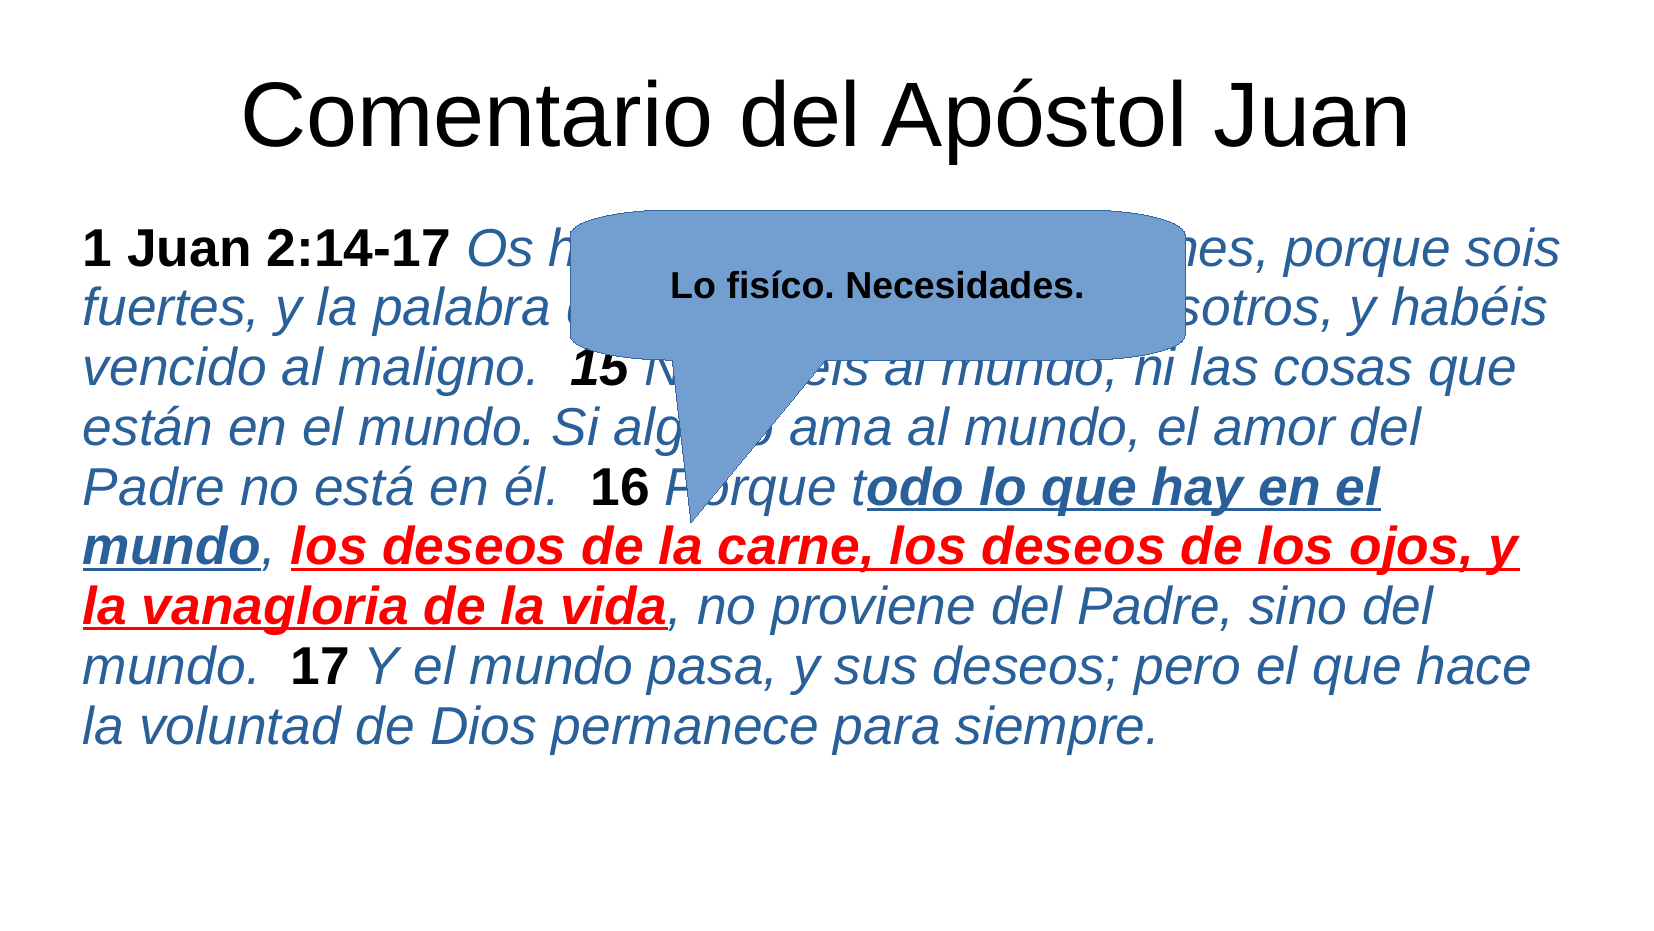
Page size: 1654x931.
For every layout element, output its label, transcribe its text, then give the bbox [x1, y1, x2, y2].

text_box Lo fisíco. Necesidades. [570, 210, 1186, 523]
title Comentario del Apóstol Juan [82, 37, 1571, 193]
list 1 Juan 2:14-17 Os he escrito a vosotros, jóvenes, porque sois fuertes, y la palabra de Dios permanece en vosotros, y habéis vencido al maligno. 15 No améis al mundo, ni las cosas que están en el mundo. Si alguno ama al mundo, el amor del Padre no está en él. 16 Porque todo lo que hay en el mundo, los deseos de la carne, los deseos de los ojos, y la vanagloria de la vida, no proviene del Padre, sino del mundo. 17 Y el mundo pasa, y sus deseos; pero el que hace la voluntad de Dios permanece para siempre. [82, 217, 1571, 758]
